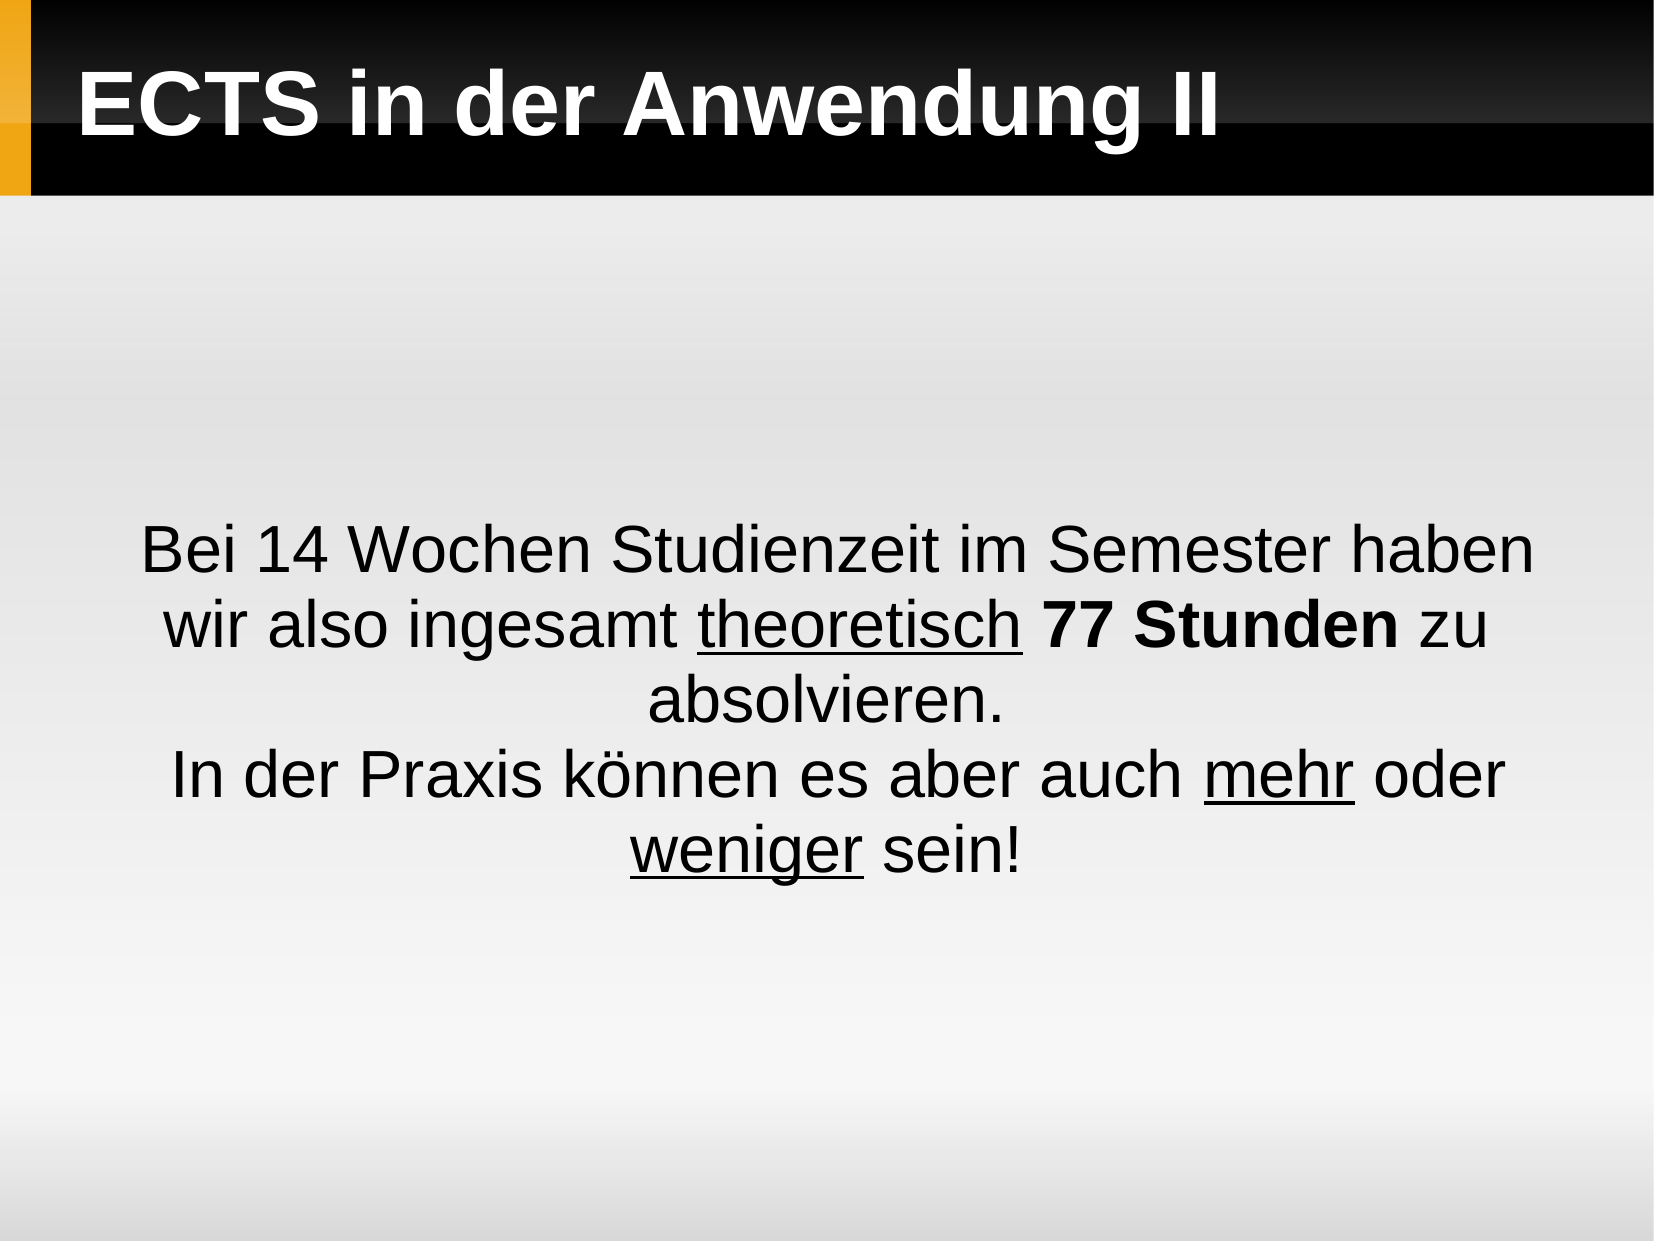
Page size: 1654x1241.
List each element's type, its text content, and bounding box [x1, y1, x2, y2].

title ECTS in der Anwendung II [76, 0, 1565, 208]
subtitle Bei 14 Wochen Studienzeit im Semester haben wir also ingesamt theoretisch 77 Stunden zu absolvieren. In der Praxis können es aber auch mehr oder weniger sein! [82, 290, 1571, 1109]
picture [0, 0, 1654, 1241]
